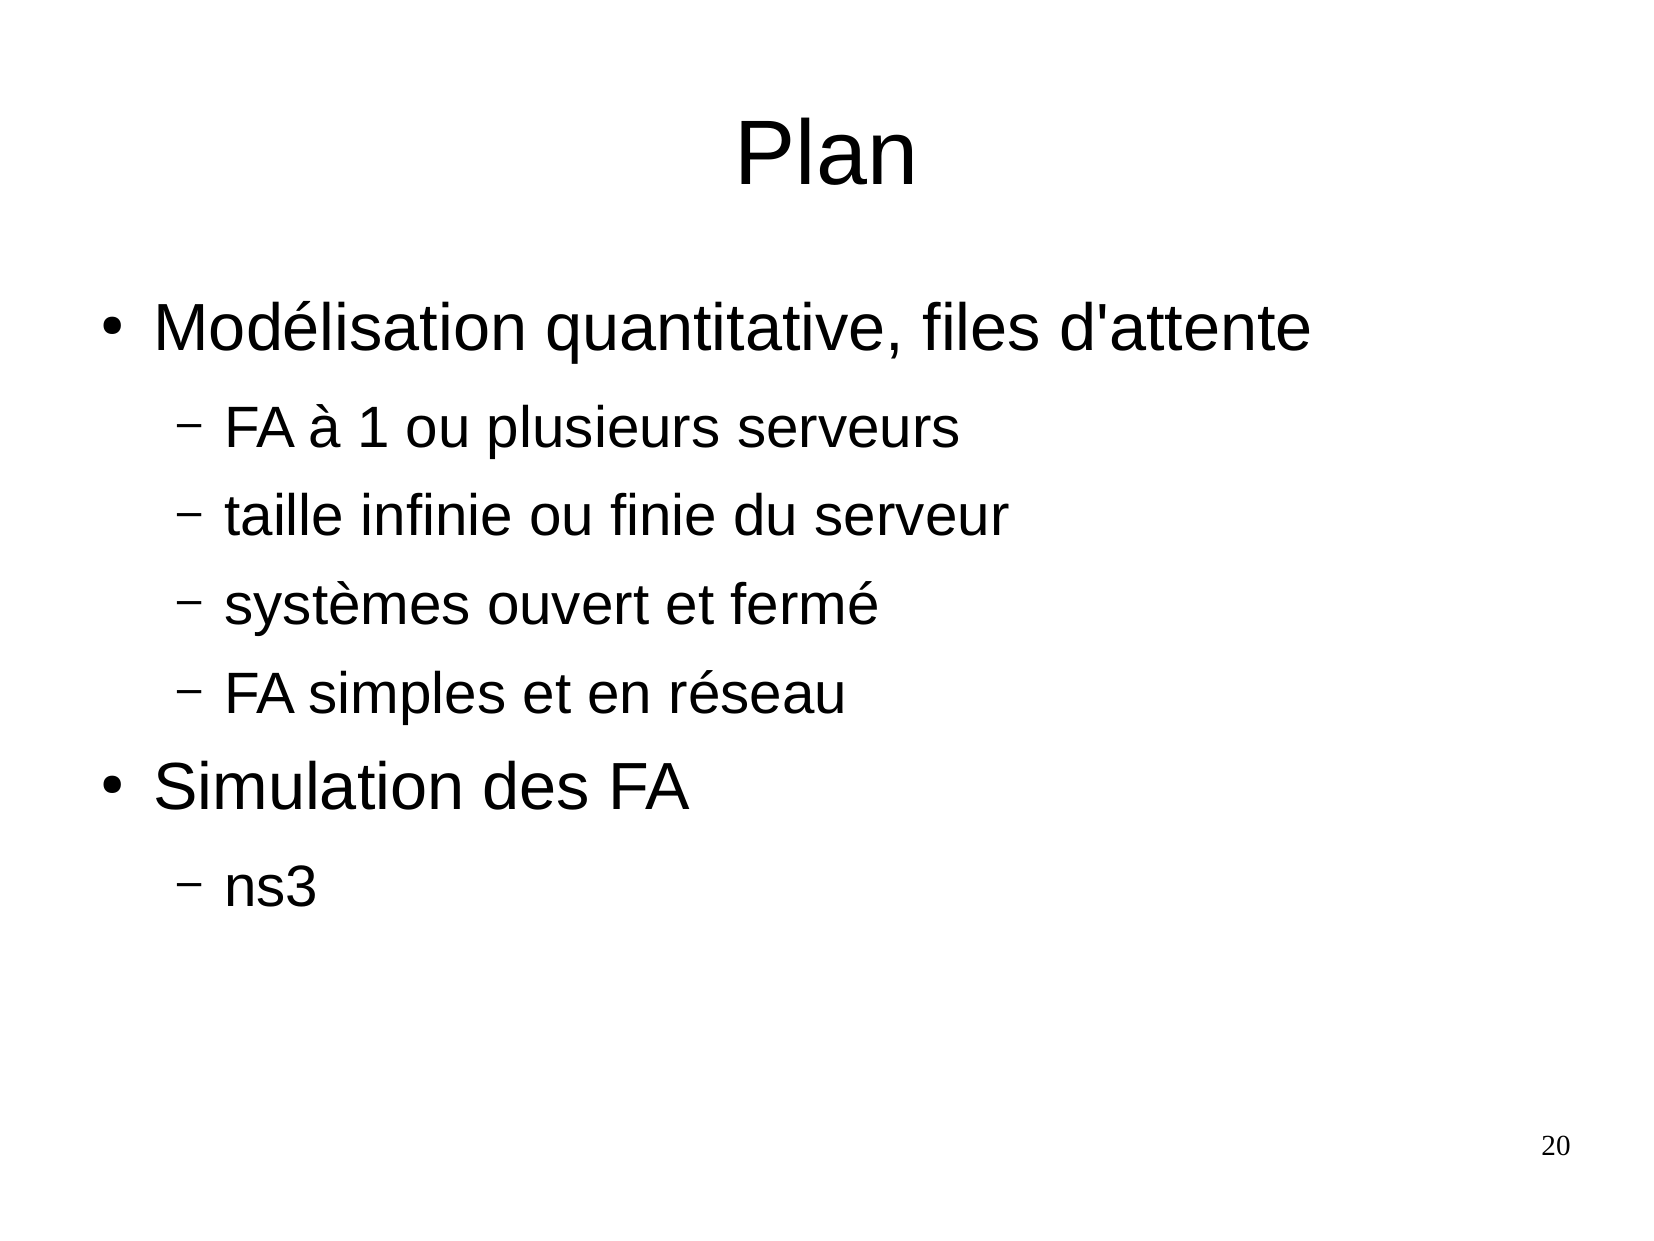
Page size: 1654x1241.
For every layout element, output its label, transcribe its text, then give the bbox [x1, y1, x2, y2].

list Modélisation quantitative, files d'attente FA à 1 ou plusieurs serveurs taille infinie ou finie du serveur systèmes ouvert et fermé FA simples et en réseau Simulation des FA ns3 [82, 290, 1571, 1094]
title Plan [82, 56, 1571, 250]
